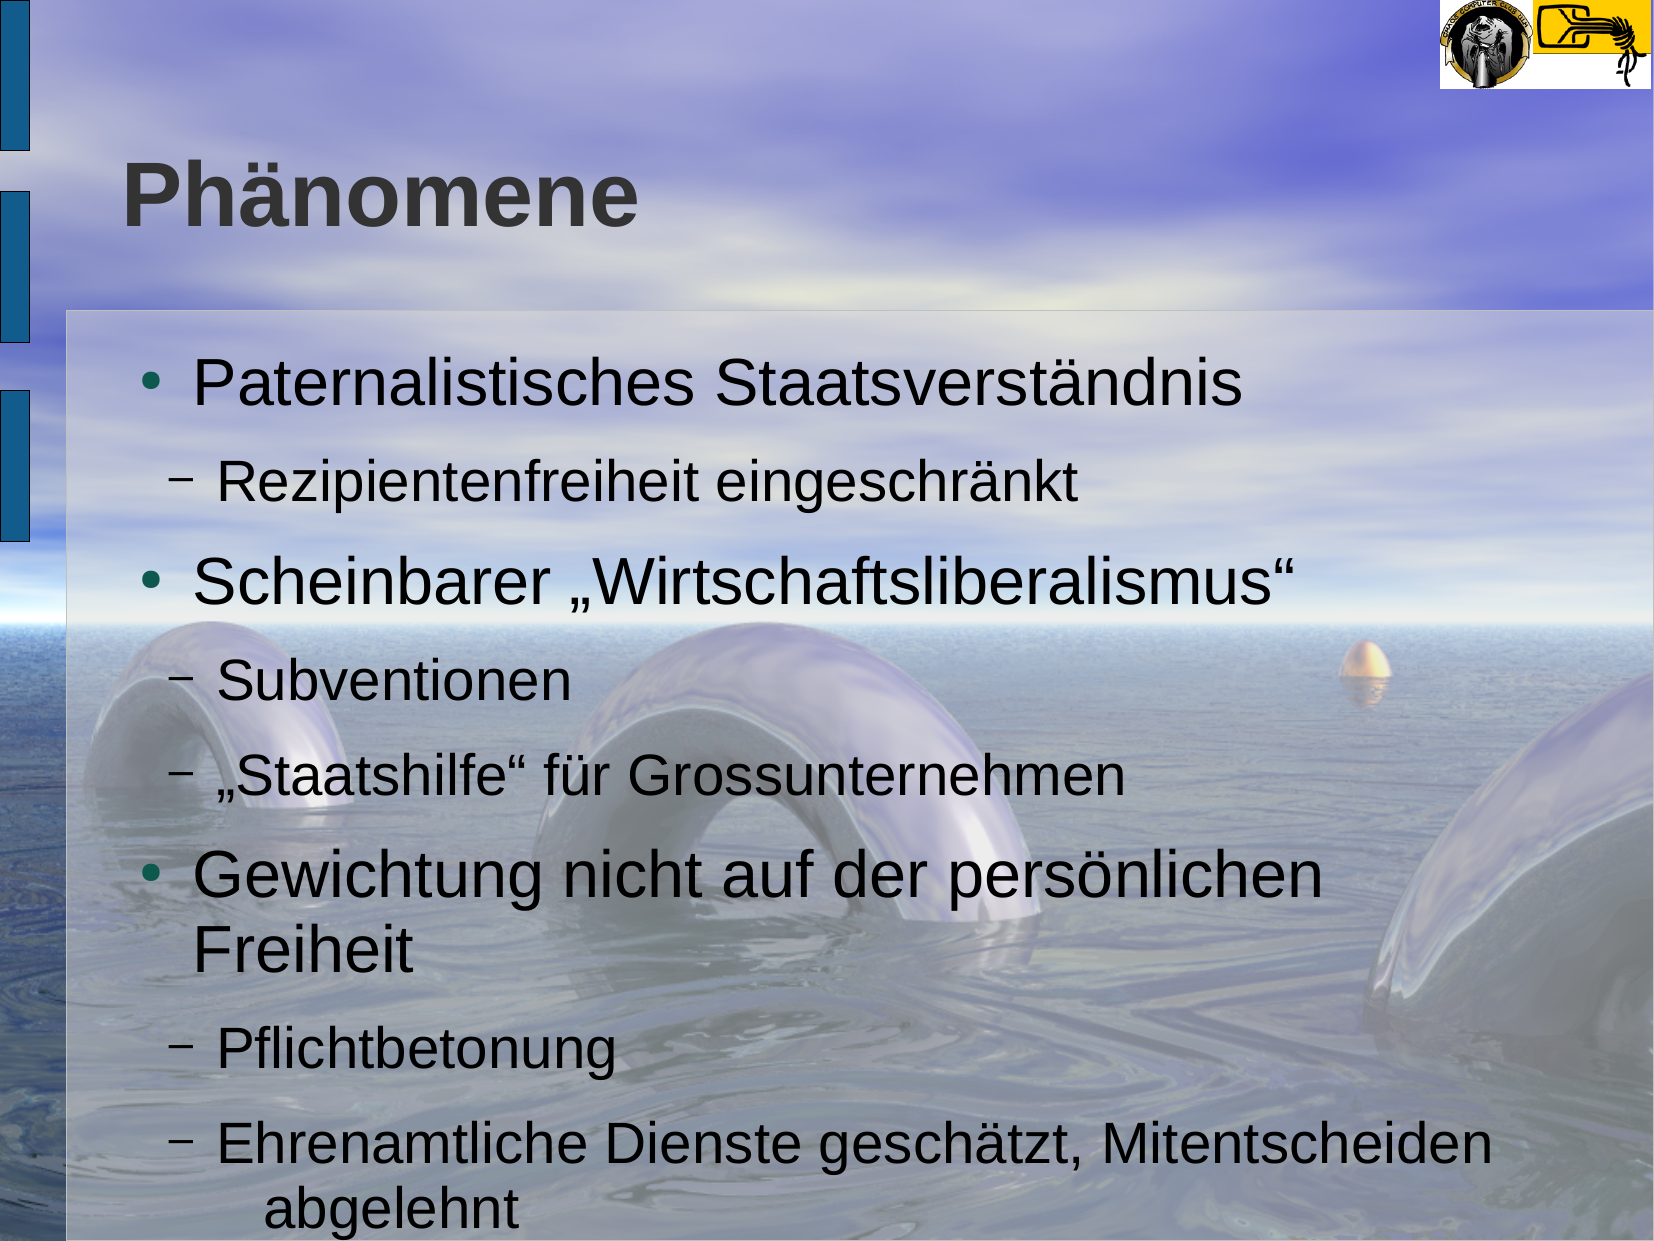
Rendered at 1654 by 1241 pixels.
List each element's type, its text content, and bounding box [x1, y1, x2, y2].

picture [0, 0, 1654, 1241]
title Phänomene [121, 98, 1534, 291]
list Paternalistisches Staatsverständnis Rezipientenfreiheit eingeschränkt Scheinbarer „Wirtschaftsliberalismus“ Subventionen „Staatshilfe“ für Grossunternehmen Gewichtung nicht auf der persönlichen Freiheit Pflichtbetonung Ehrenamtliche Dienste geschätzt, Mitentscheiden abgelehnt [121, 344, 1534, 1240]
